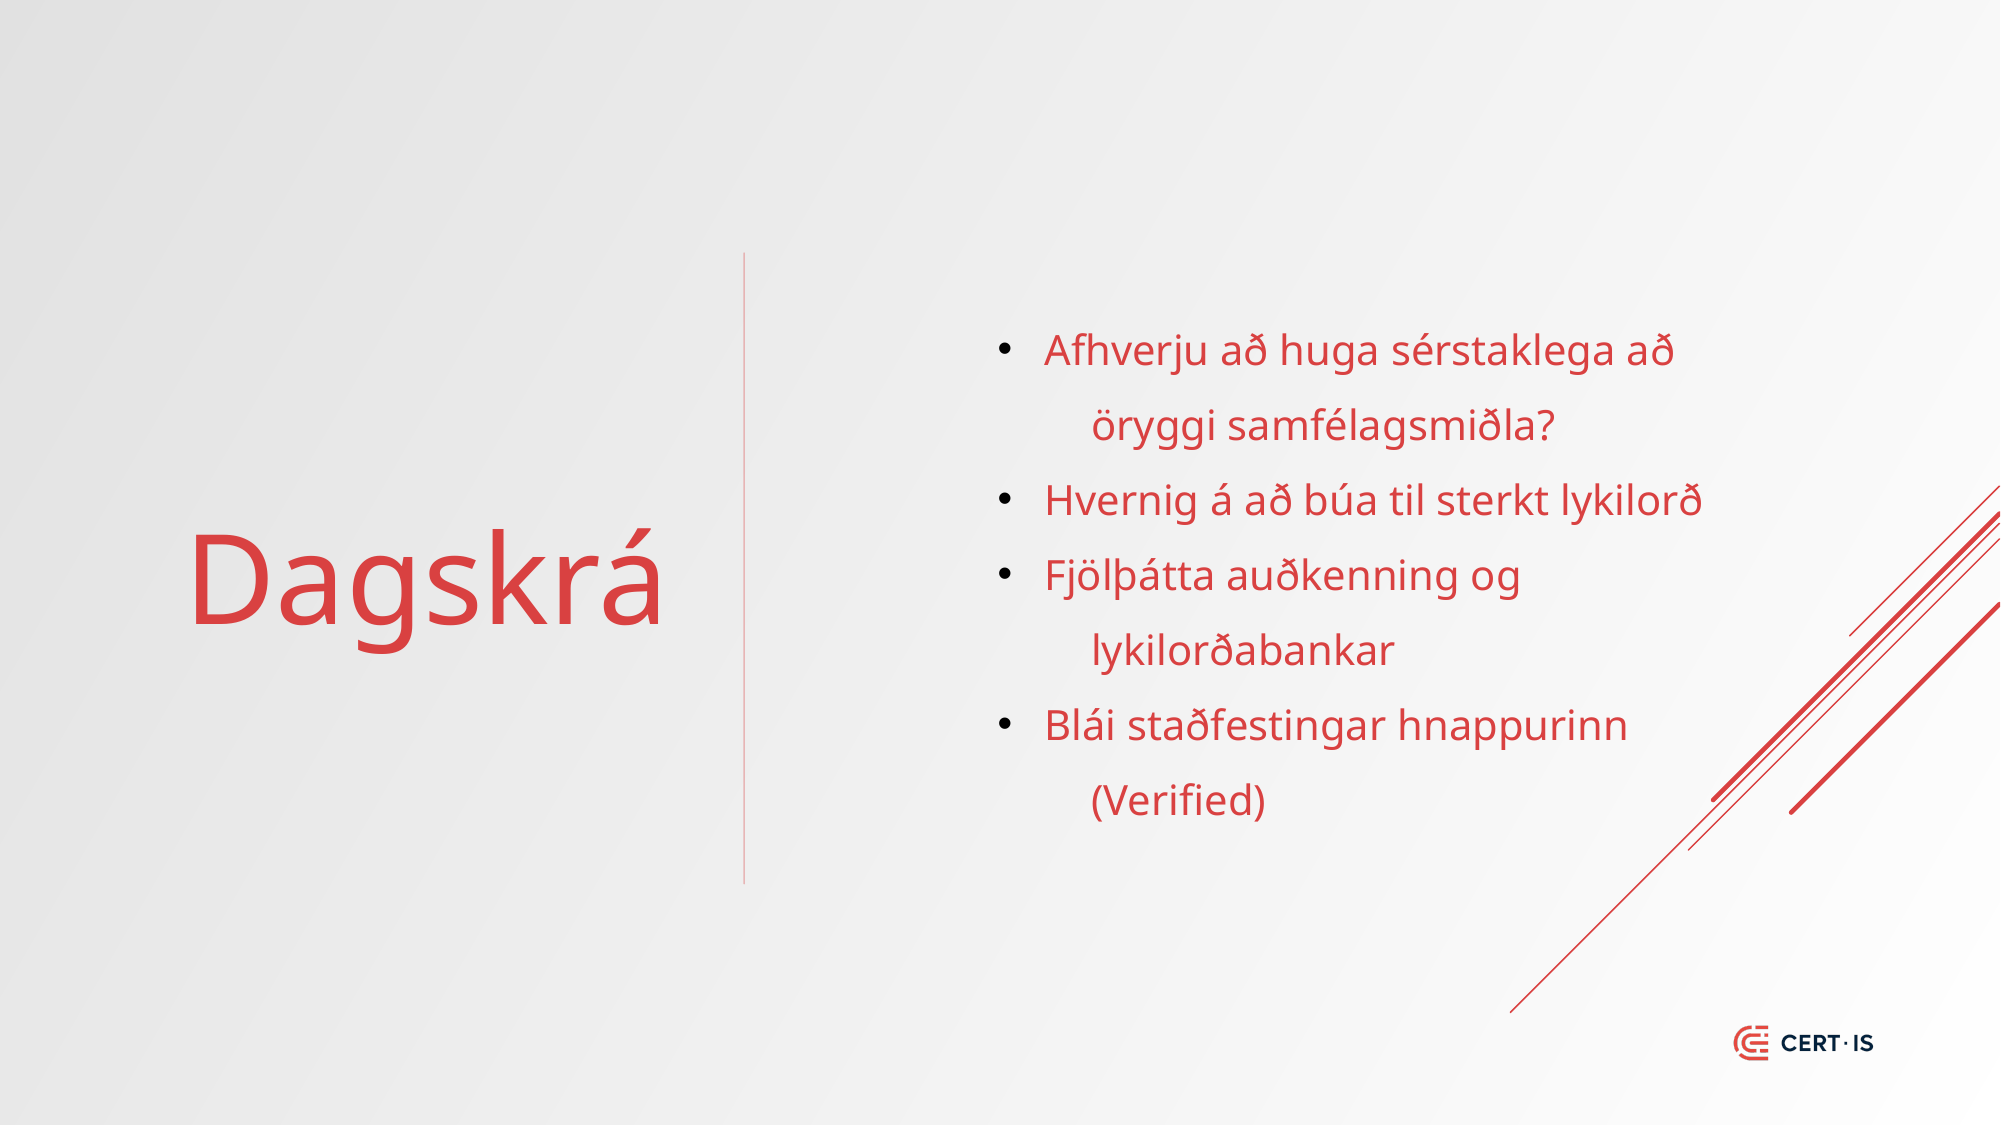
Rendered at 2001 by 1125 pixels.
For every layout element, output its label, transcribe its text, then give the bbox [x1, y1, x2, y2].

text_box Afhverju að huga sérstaklega að öryggi samfélagsmiðla? Hvernig á að búa til sterkt lykilorð Fjölþátta auðkenning og lykilorðabankar Blái staðfestingar hnappurinn (Verified) [982, 290, 1813, 827]
text_box Dagskrá [169, 491, 706, 659]
